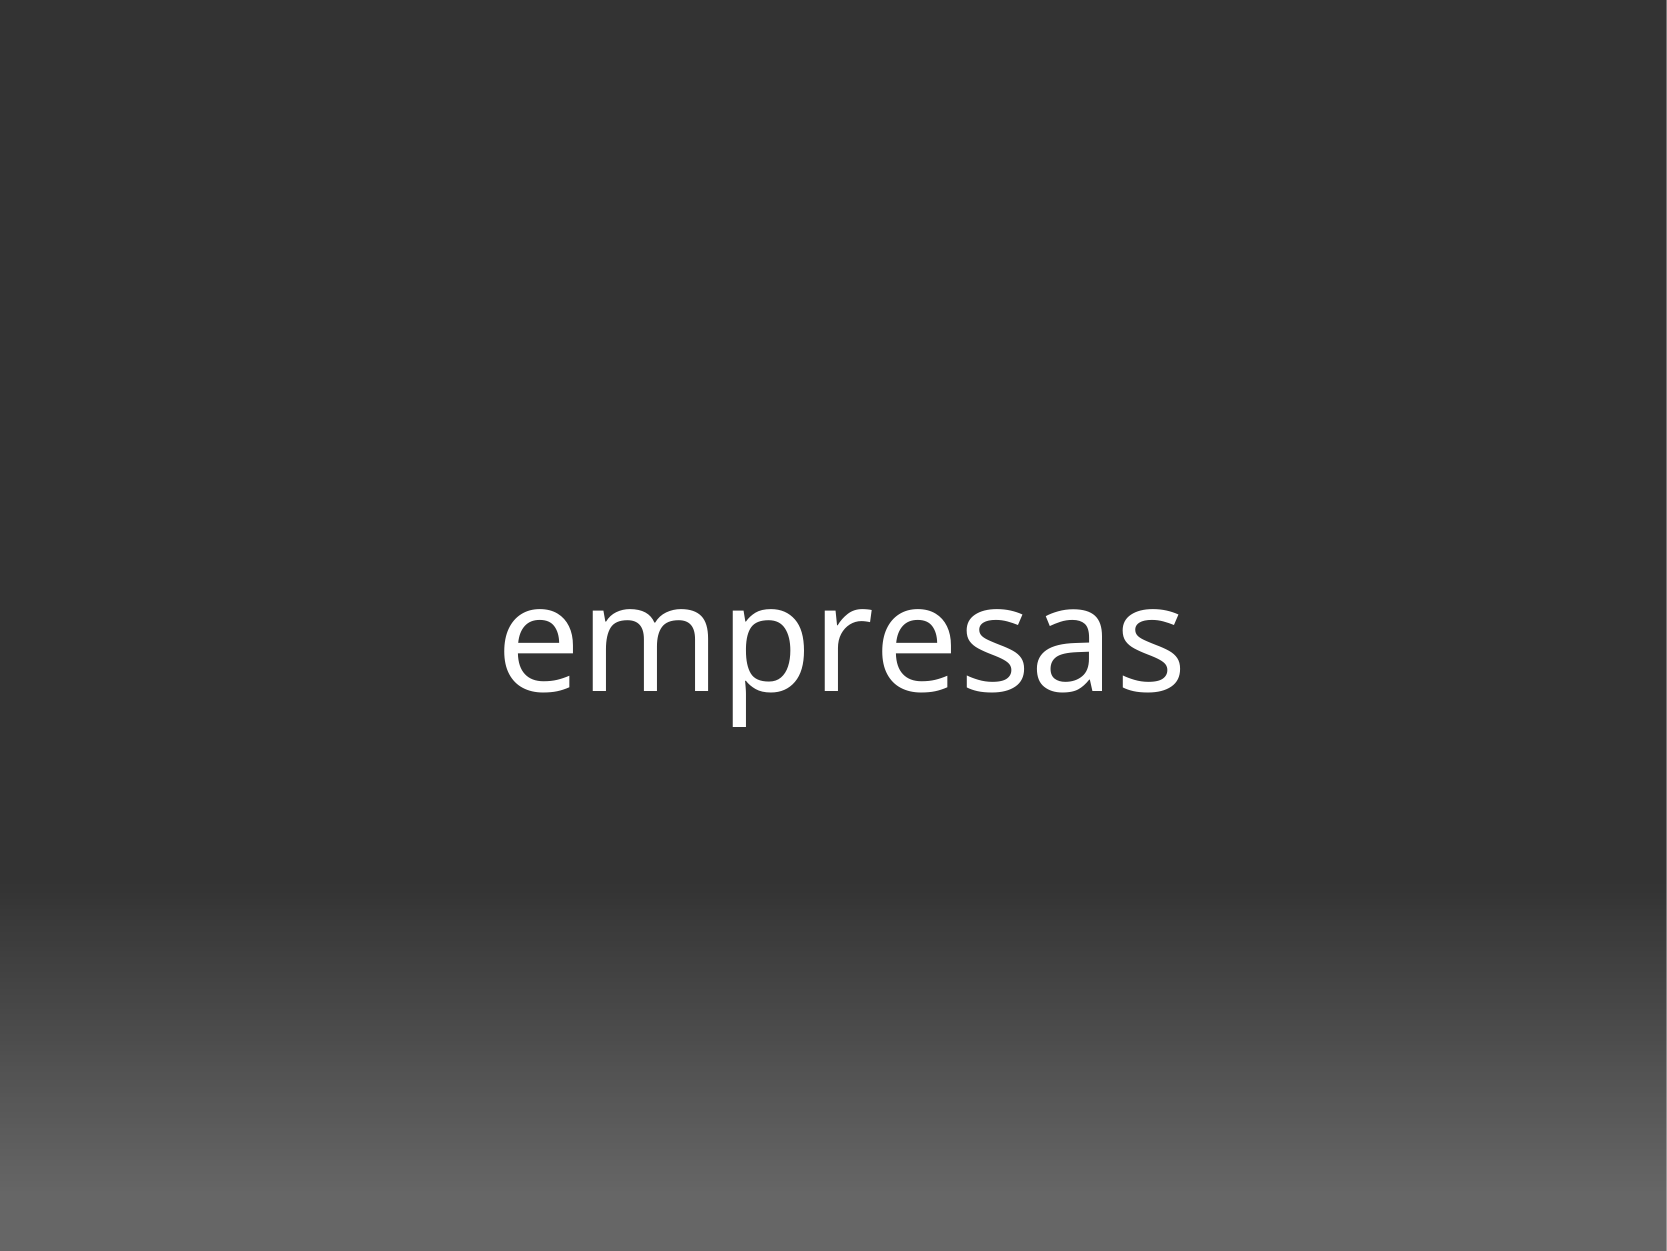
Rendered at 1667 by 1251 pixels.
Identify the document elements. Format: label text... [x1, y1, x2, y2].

title empresas [88, 528, 1595, 739]
picture [0, 0, 1667, 1251]
